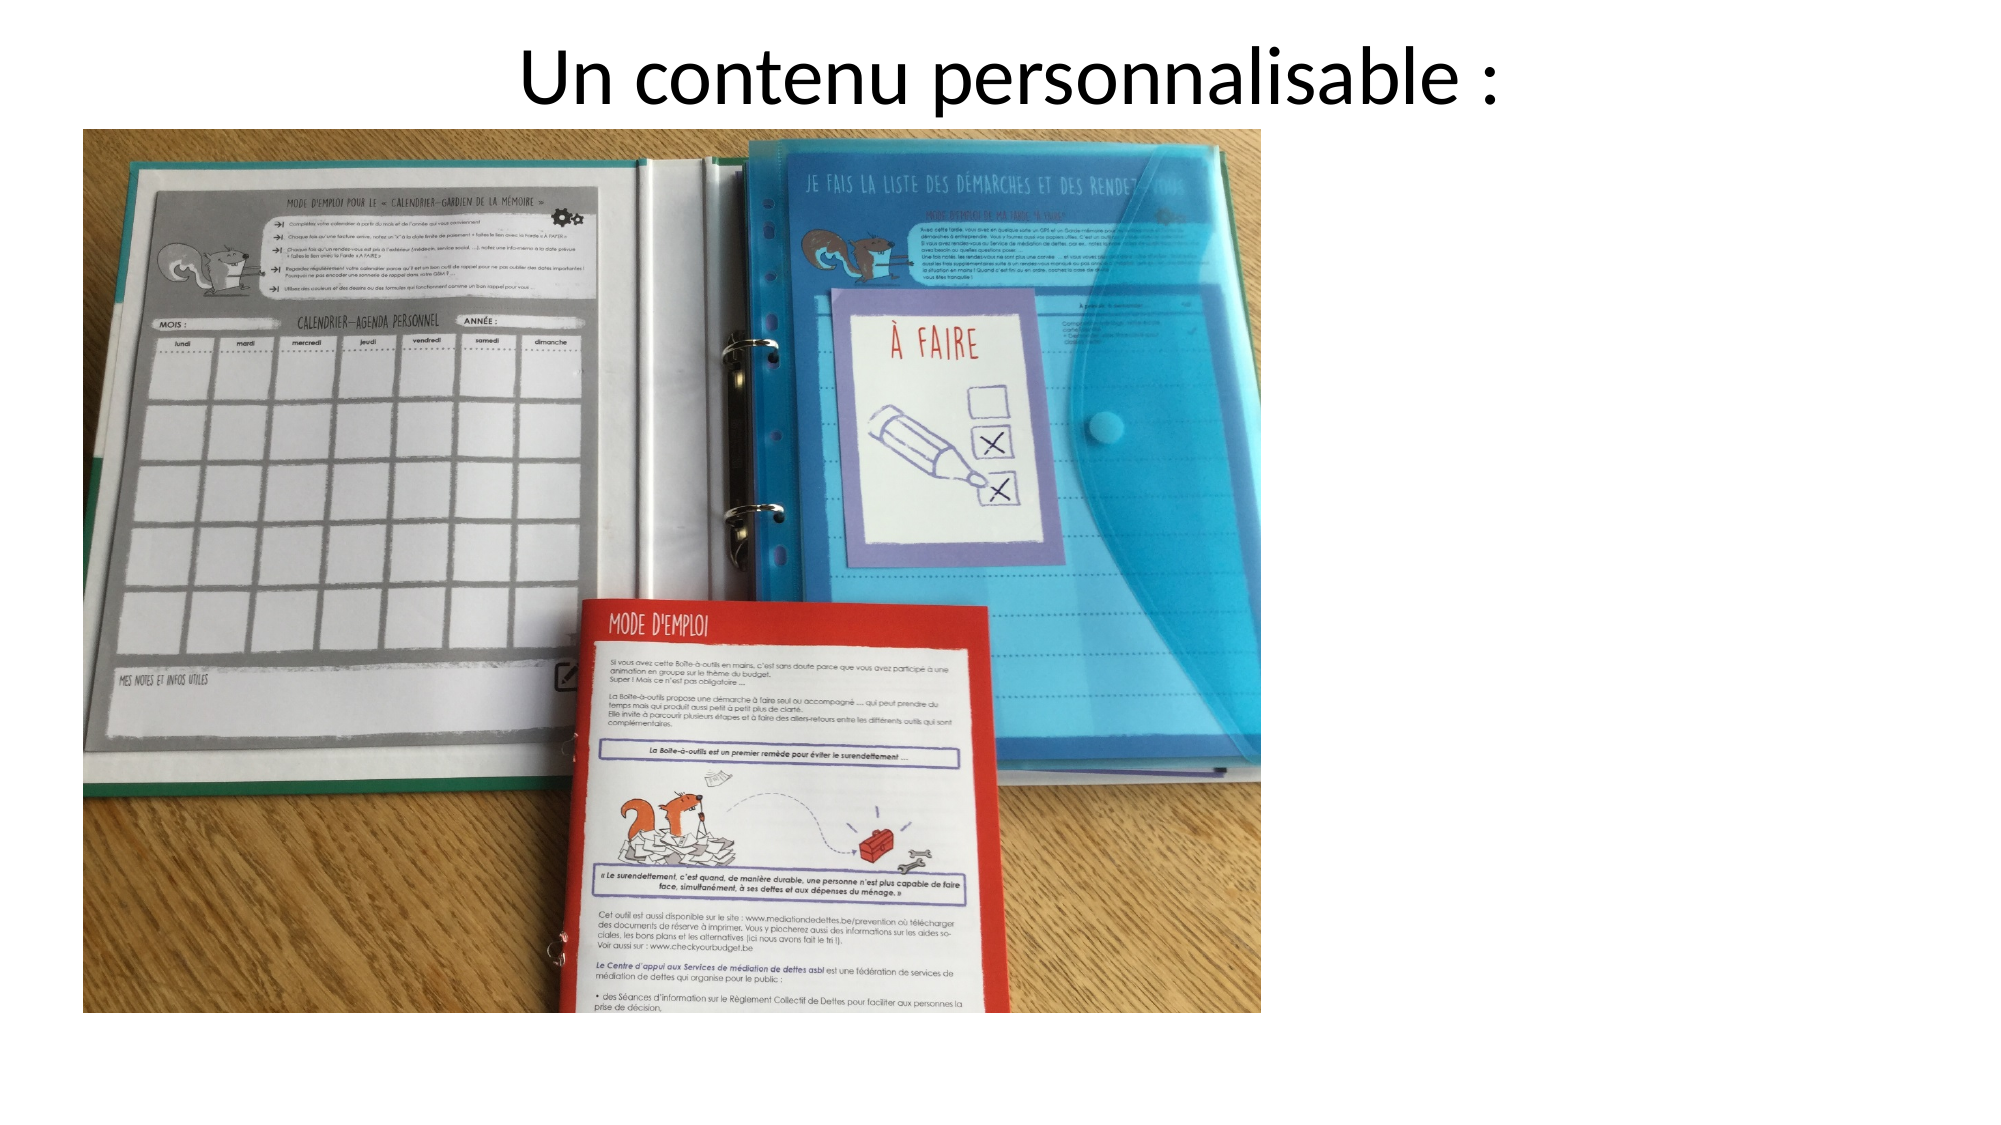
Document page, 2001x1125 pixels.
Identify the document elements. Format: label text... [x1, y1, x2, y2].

picture [83, 994, 1261, 1013]
text_box Un contenu personnalisable : Des supports vierges à compléter : Un calendrier Une liste des démarches Une liste des factures à payer 3 gardiens « eco-conso » 2 grilles d’analyse 1 planning annuel 13 fiches du budget Un mode d’emploi 2 pochettes transportables Des infos pratiques Des conseils pour prévoir et anticiper [83, 14, 1937, 994]
